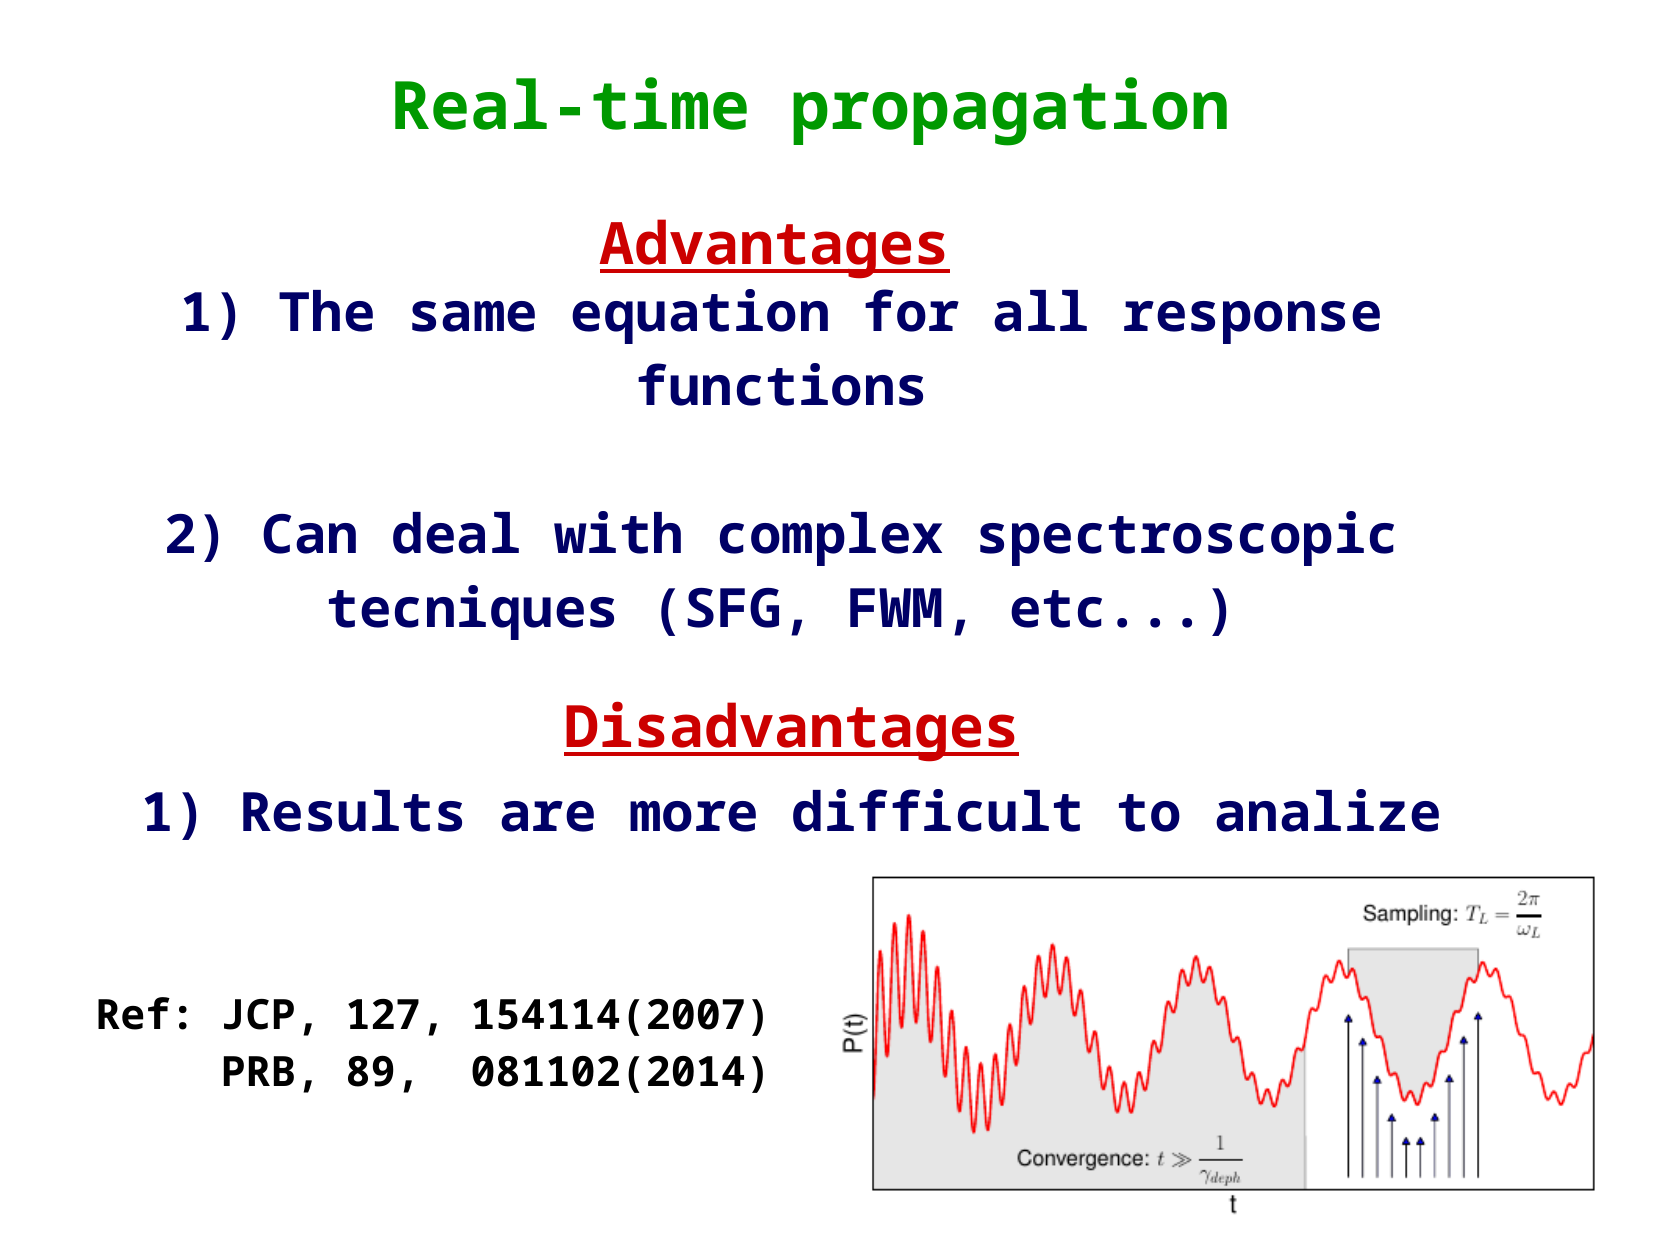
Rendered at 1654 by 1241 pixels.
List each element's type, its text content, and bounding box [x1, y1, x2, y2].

title 1) Results are more difficult to analize [75, 761, 1542, 859]
text_box Advantages [585, 195, 965, 277]
text_box Ref: JCP, 127, 154114(2007) PRB, 89, 081102(2014) [60, 988, 782, 1096]
text_box Disadvantages [549, 677, 1035, 760]
picture [810, 855, 1623, 1241]
title Real-time propagation [315, 56, 1261, 151]
title 1) The same equation for all response functions 2) Can deal with complex spectroscopic tecniques (SFG, FWM, etc...) [48, 302, 1516, 616]
